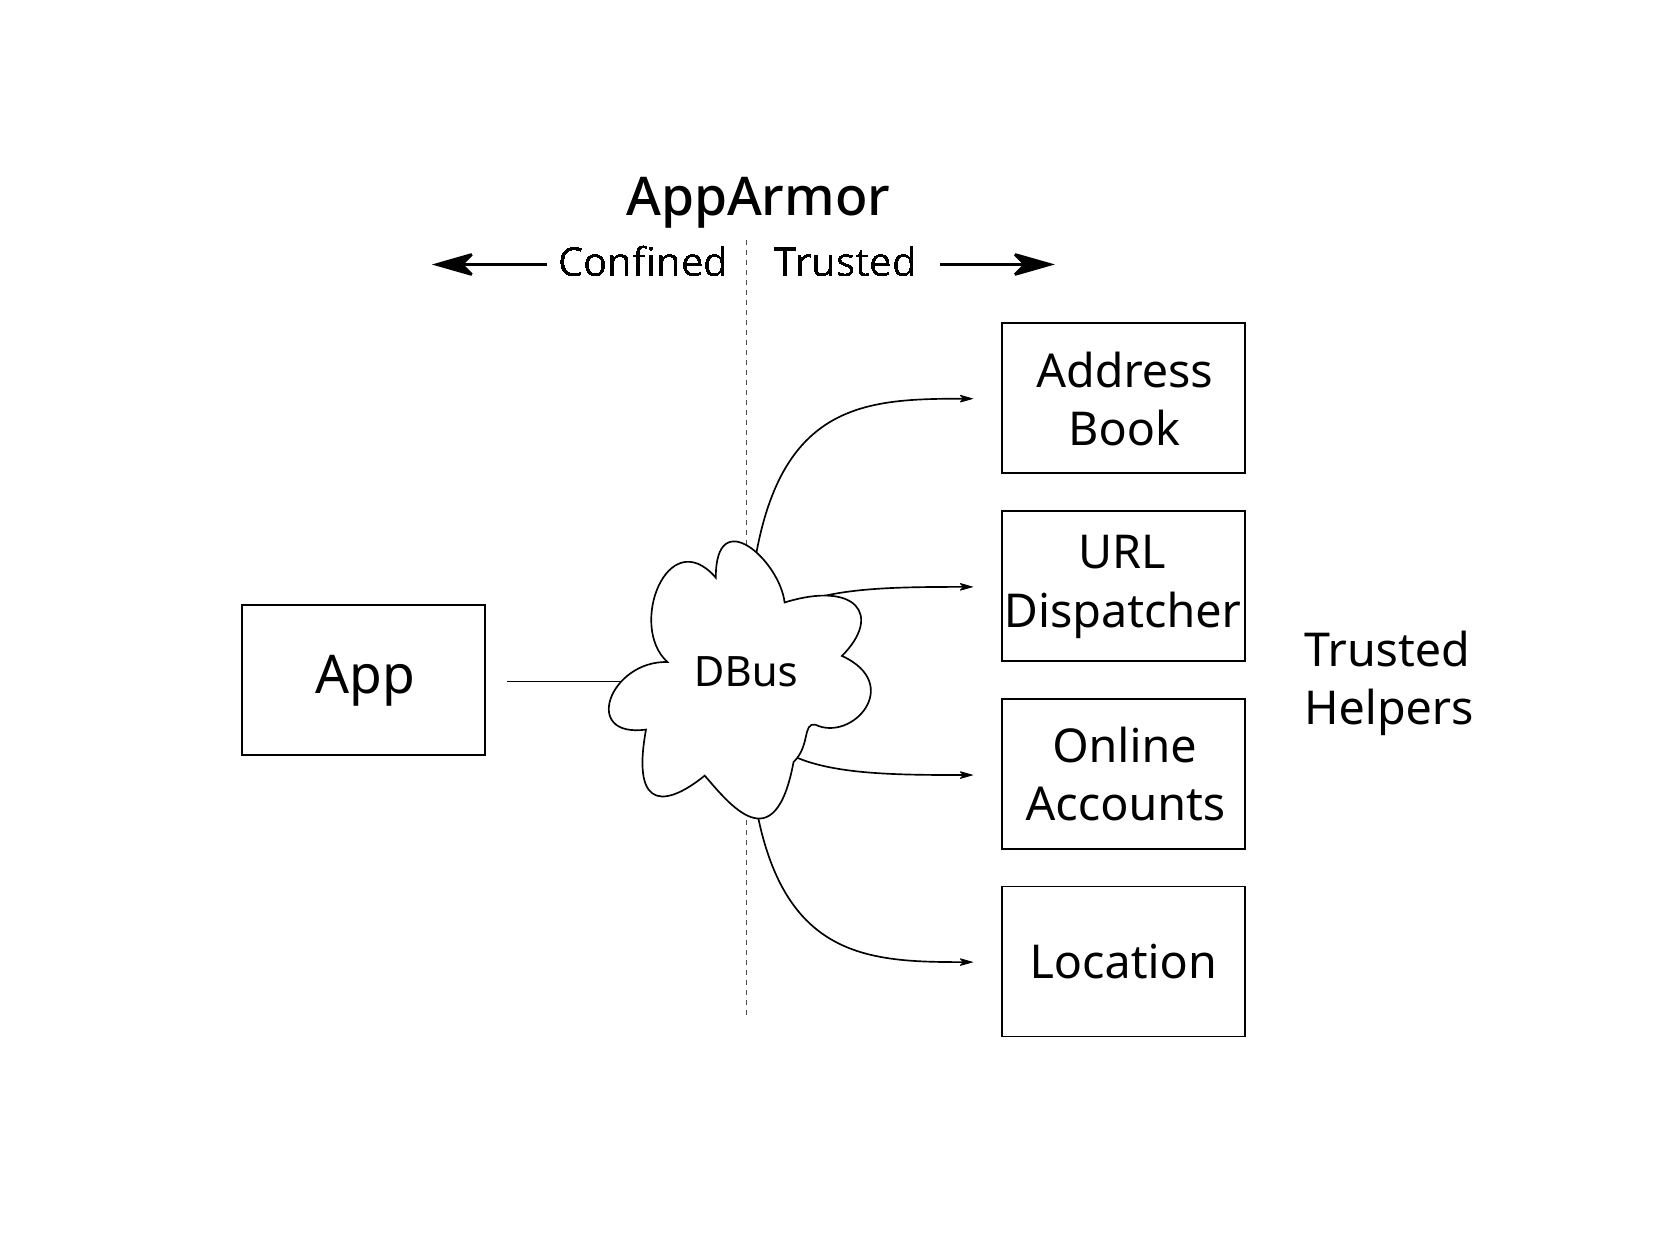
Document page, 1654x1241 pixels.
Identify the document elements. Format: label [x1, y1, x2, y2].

picture [206, 144, 1501, 1072]
